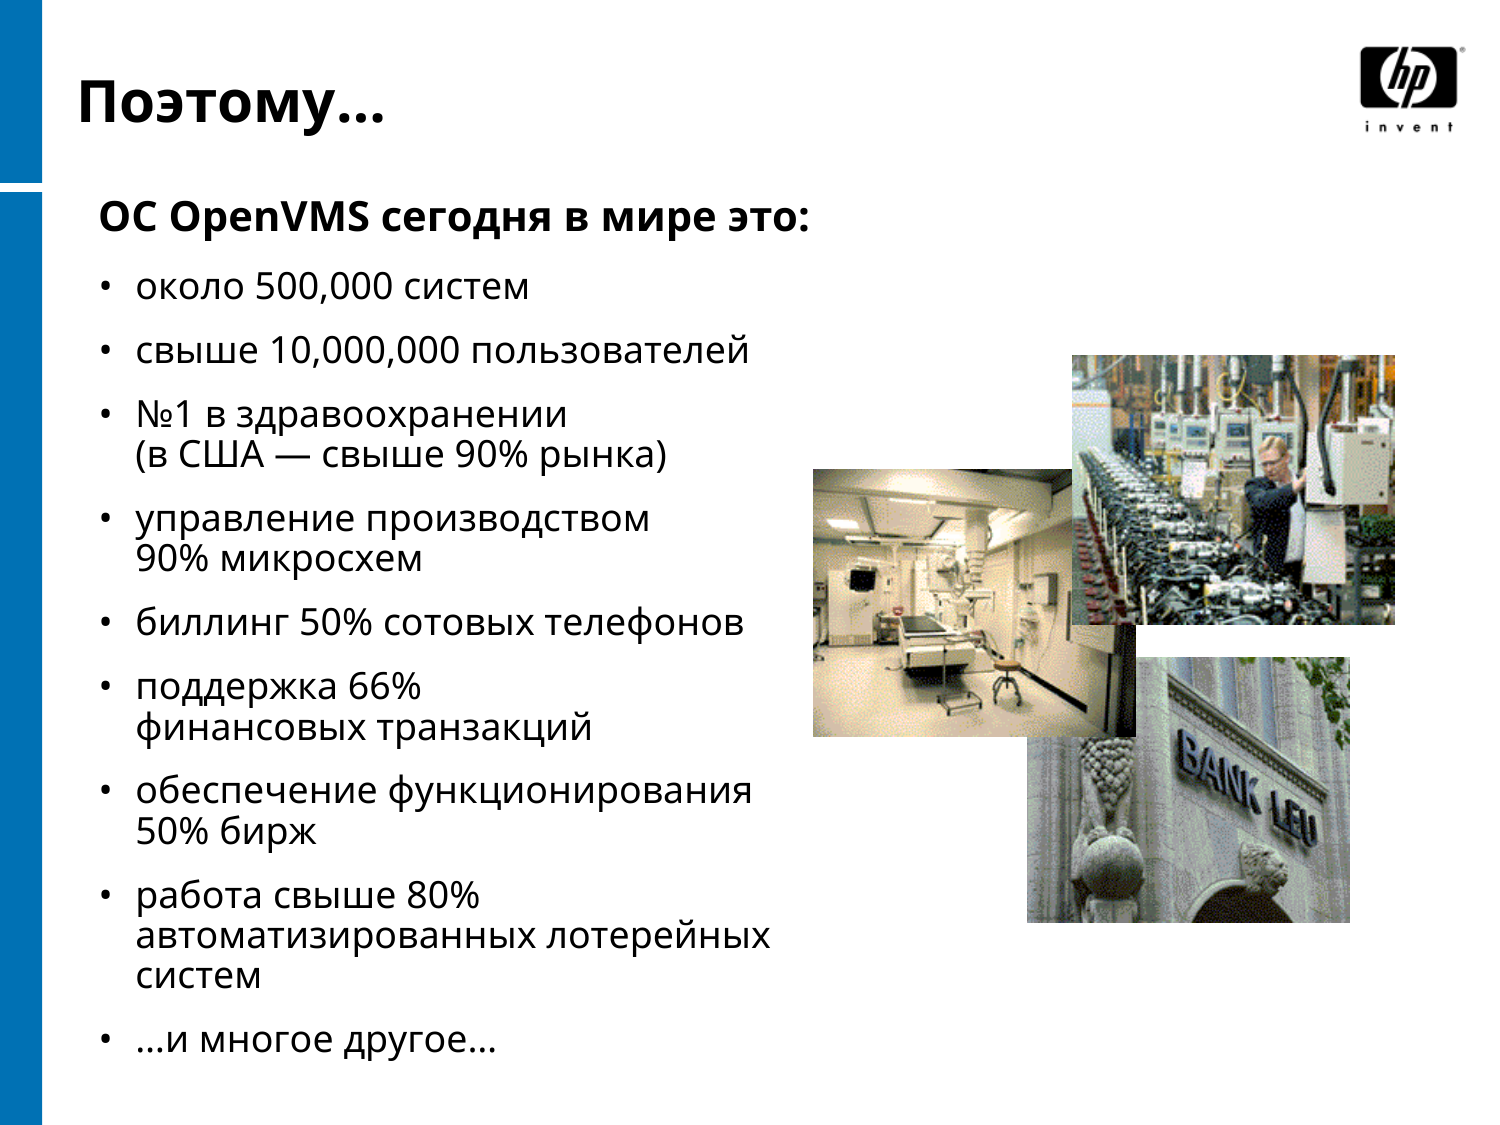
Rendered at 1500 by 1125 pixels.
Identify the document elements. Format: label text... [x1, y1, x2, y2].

picture [813, 355, 1395, 923]
text_box ОС OpenVMS сегодня в мире это: около 500,000 систем свыше 10,000,000 пользователей №1 в здравоохранении (в США — свыше 90% рынка) управление производством 90% микросхем биллинг 50% сотовых телефонов поддержка 66% финансовых транзакций обеспечение функционирования 50% бирж работа свыше 80% автоматизированных лотерейных систем …и многое другое… [80, 181, 865, 1091]
picture [1350, 37, 1472, 141]
text_box Поэтому… [76, 31, 1280, 167]
